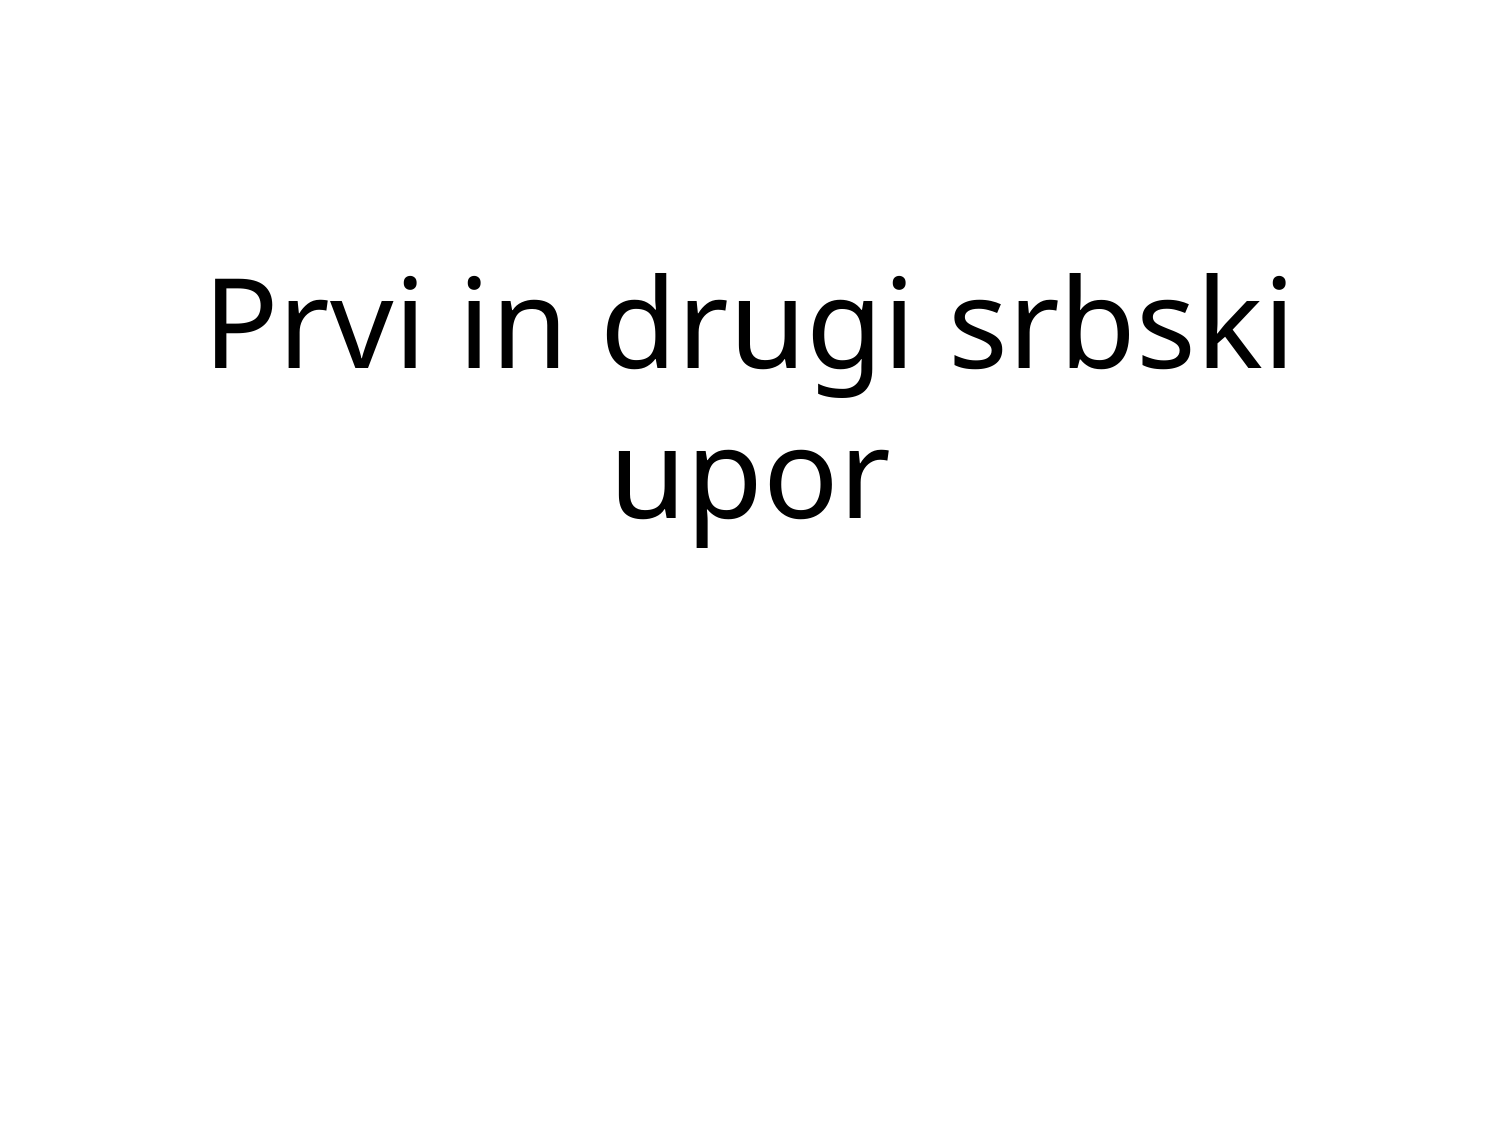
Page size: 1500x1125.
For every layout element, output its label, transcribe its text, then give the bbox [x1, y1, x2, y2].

title Prvi in drugi srbski upor [112, 196, 1388, 591]
